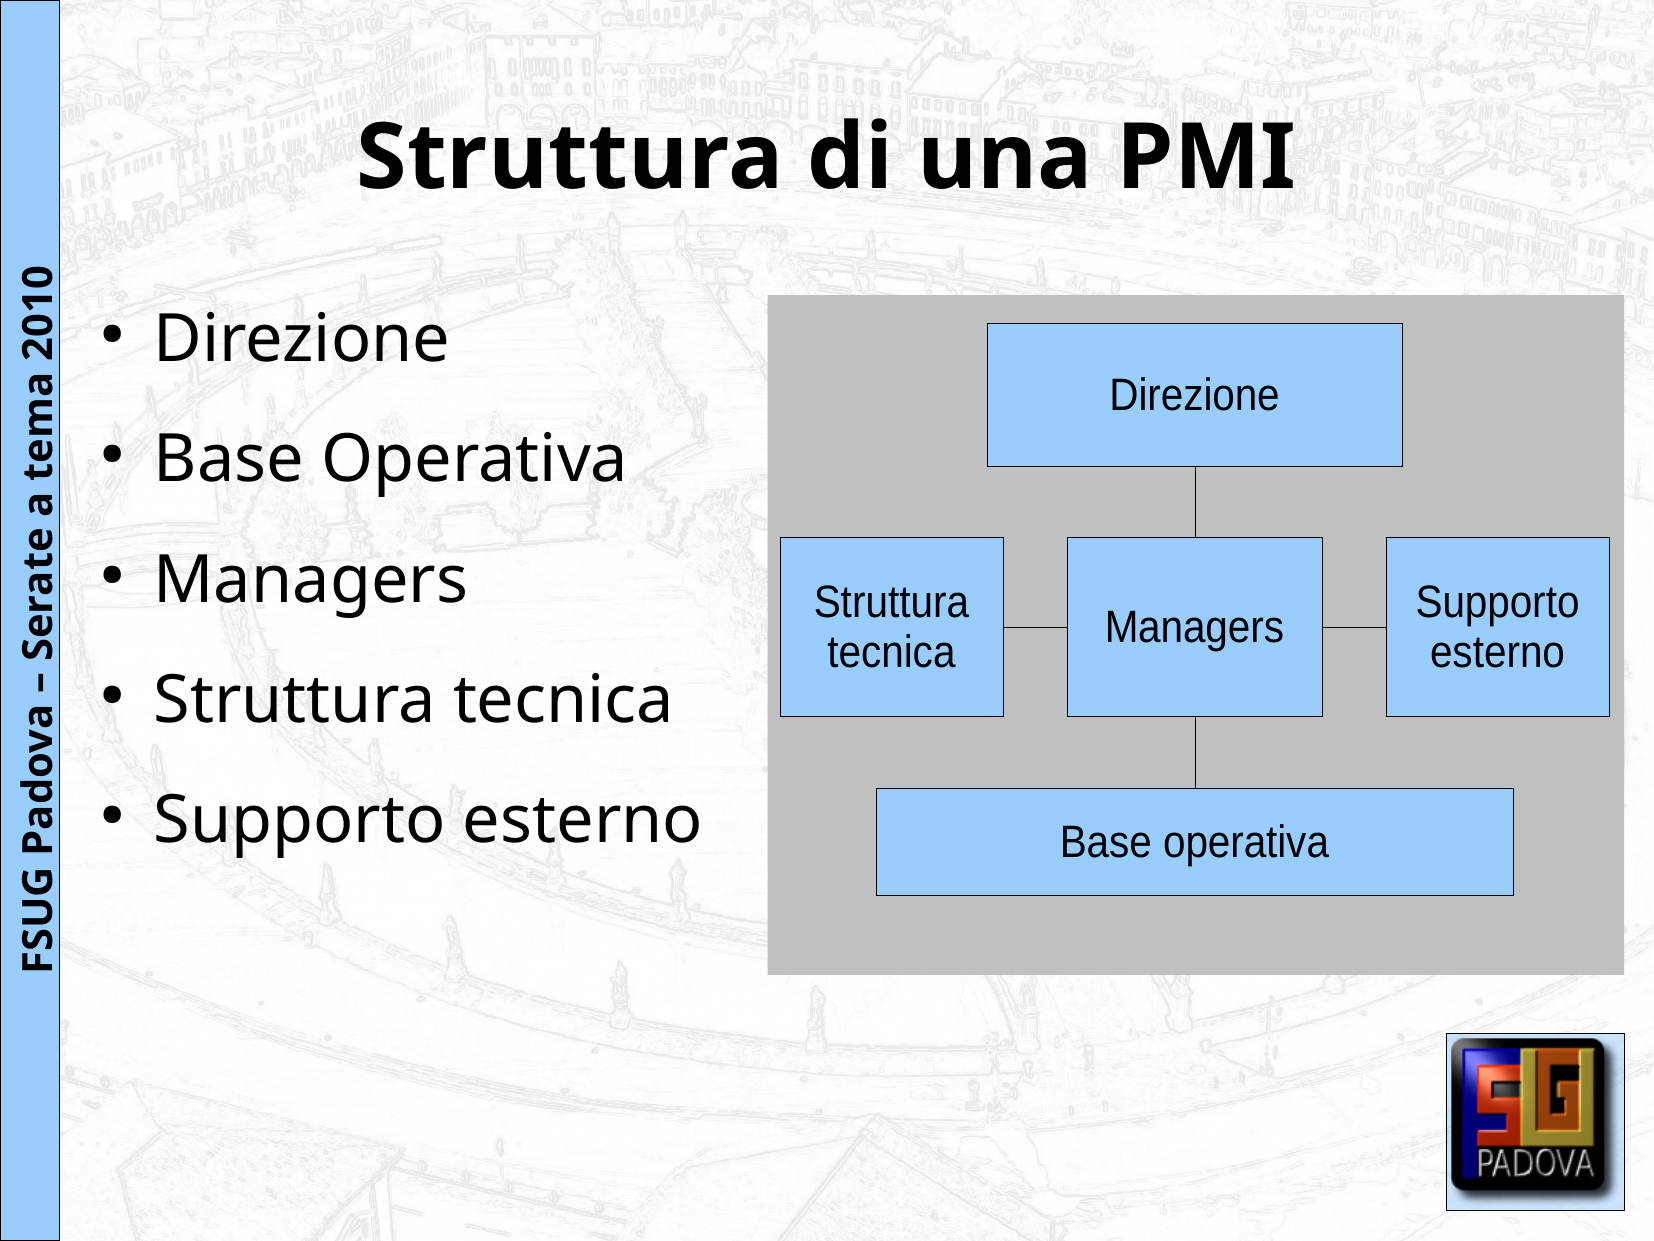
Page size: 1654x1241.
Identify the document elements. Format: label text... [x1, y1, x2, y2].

list Direzione Base Operativa Managers Struttura tecnica Supporto esterno [82, 290, 1004, 1109]
title Struttura di una PMI [82, 49, 1571, 257]
text_box FSUG Padova – Serate a tema 2010 [0, 0, 60, 1241]
picture [60, 0, 1654, 1241]
chart [767, 295, 1625, 975]
